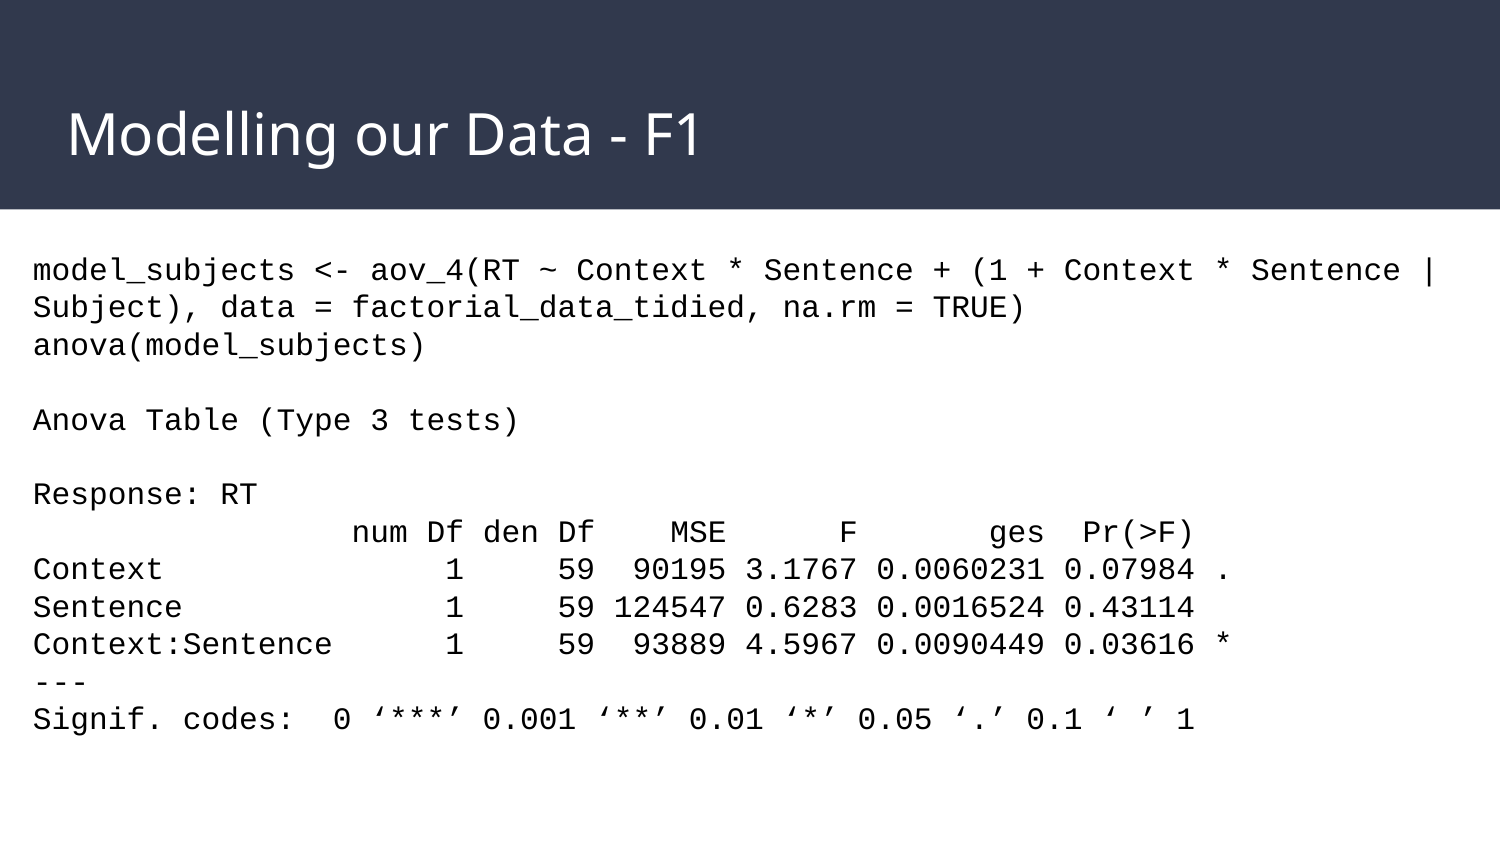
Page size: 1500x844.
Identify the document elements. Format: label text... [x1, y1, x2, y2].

text_box model_subjects <- aov_4(RT ~ Context * Sentence + (1 + Context * Sentence | Subject), data = factorial_data_tidied, na.rm = TRUE) anova(model_subjects) Anova Table (Type 3 tests) Response: RT num Df den Df MSE F ges Pr(>F) Context 1 59 90195 3.1767 0.0060231 0.07984 . Sentence 1 59 124547 0.6283 0.0016524 0.43114 Context:Sentence 1 59 93889 4.5967 0.0090449 0.03616 * --- Signif. codes: 0 ‘***’ 0.001 ‘**’ 0.01 ‘*’ 0.05 ‘.’ 0.1 ‘ ’ 1 [17, 234, 1470, 824]
title Modelling our Data - F1 [51, 82, 1449, 185]
